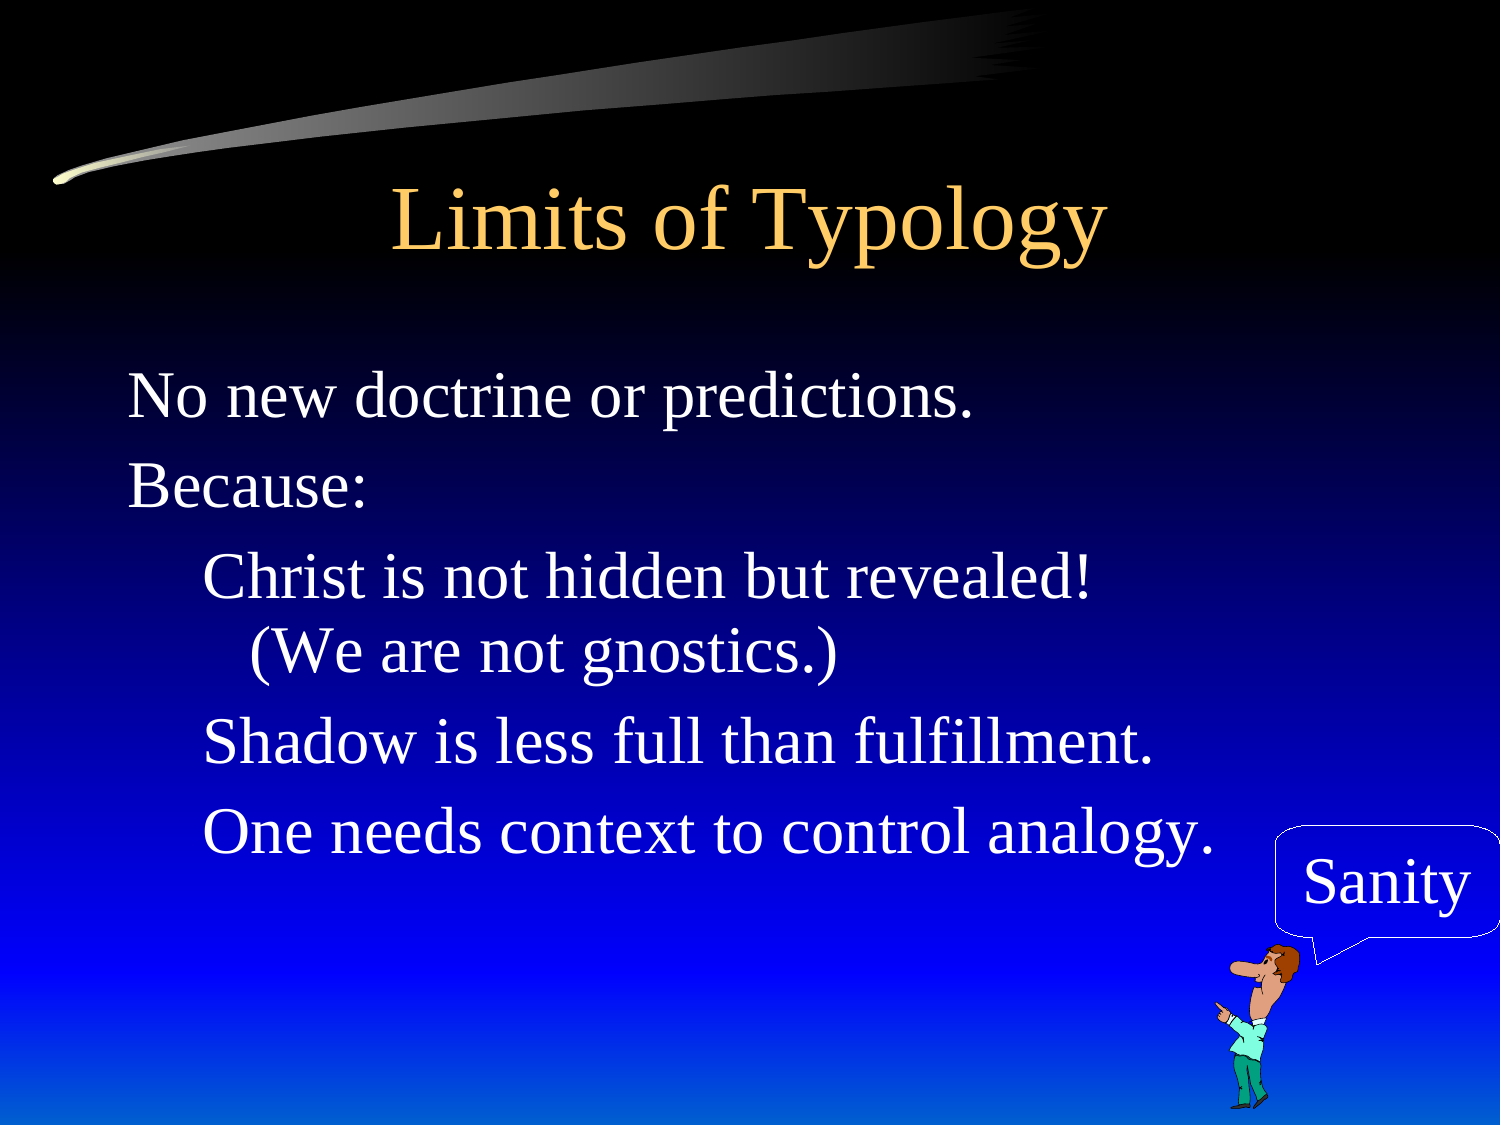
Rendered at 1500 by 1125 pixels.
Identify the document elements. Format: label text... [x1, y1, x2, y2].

text_box Sanity [1275, 825, 1500, 965]
title Limits of Typology [112, 124, 1388, 313]
list No new doctrine or predictions. Because: Christ is not hidden but revealed! (We are not gnostics.) Shadow is less full than fulfillment. One needs context to control analogy. [112, 350, 1388, 1026]
chart [1214, 943, 1301, 1110]
